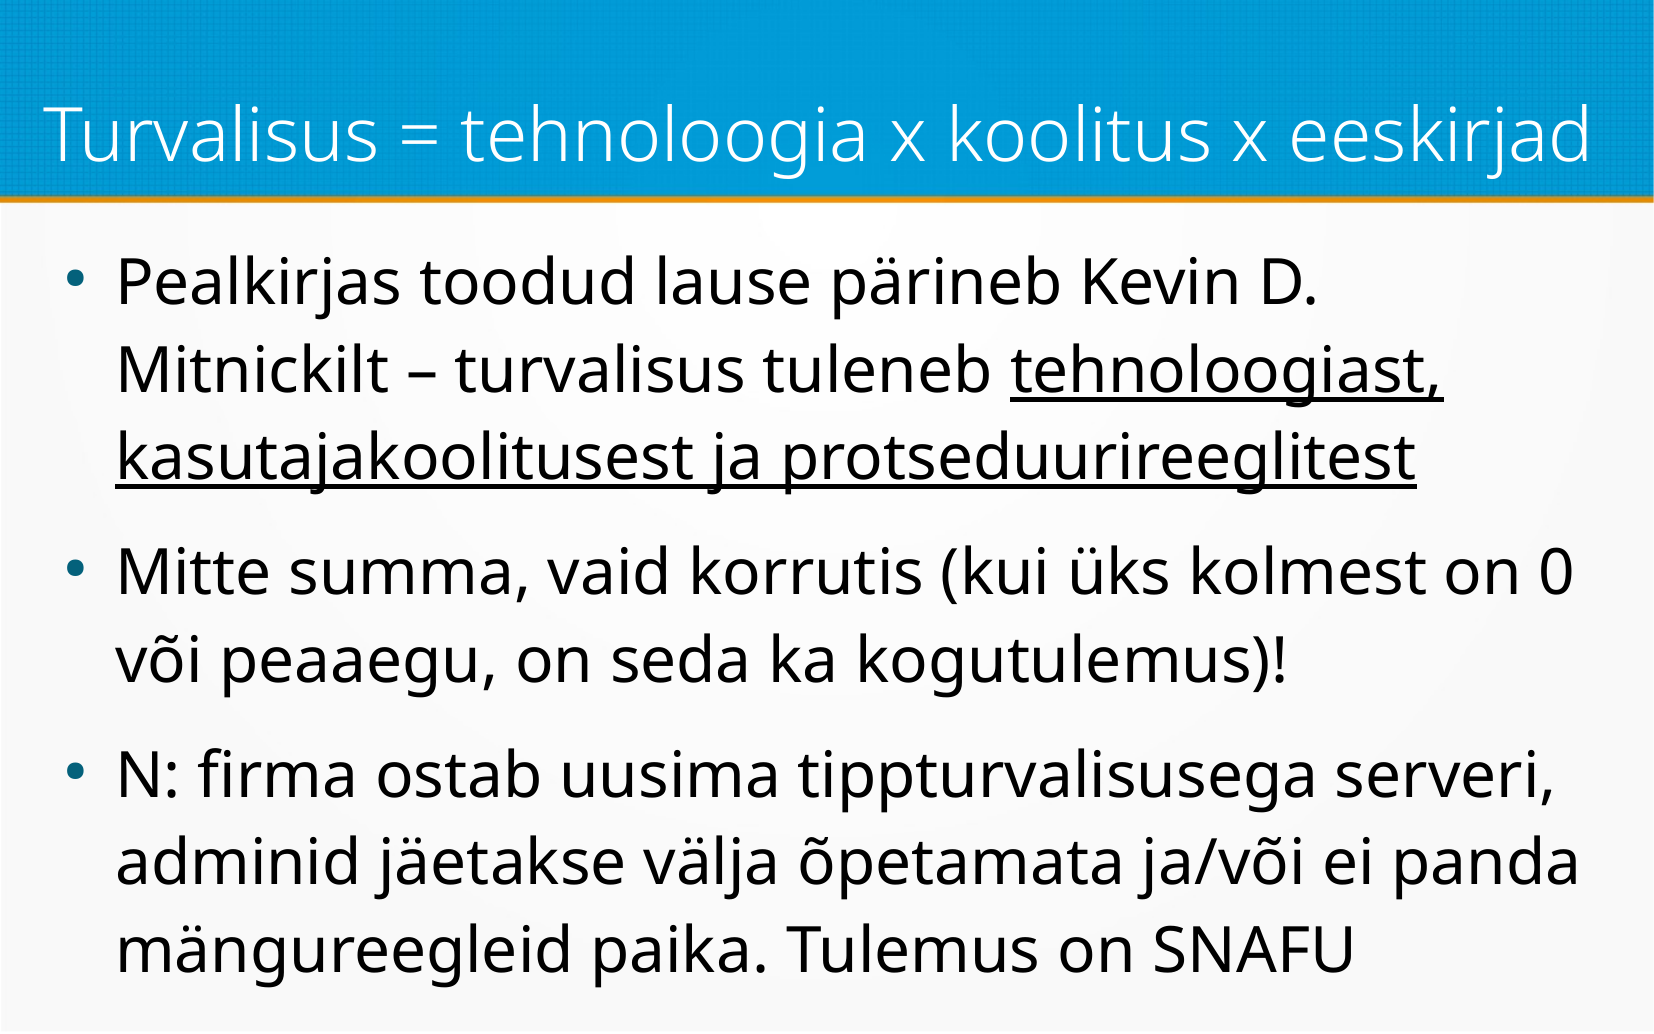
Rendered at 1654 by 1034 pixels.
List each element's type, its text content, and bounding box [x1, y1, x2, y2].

picture [0, 195, 1654, 1034]
title Turvalisus = tehnoloogia x koolitus x eeskirjad [43, 0, 1619, 184]
list Pealkirjas toodud lause pärineb Kevin D. Mitnickilt – turvalisus tuleneb tehnoloogiast, kasutajakoolitusest ja protseduurireeglitest Mitte summa, vaid korrutis (kui üks kolmest on 0 või peaaegu, on seda ka kogutulemus)! N: firma ostab uusima tippturvalisusega serveri, adminid jäetakse välja õpetamata ja/või ei panda mängureegleid paika. Tulemus on SNAFU [47, 236, 1607, 1002]
